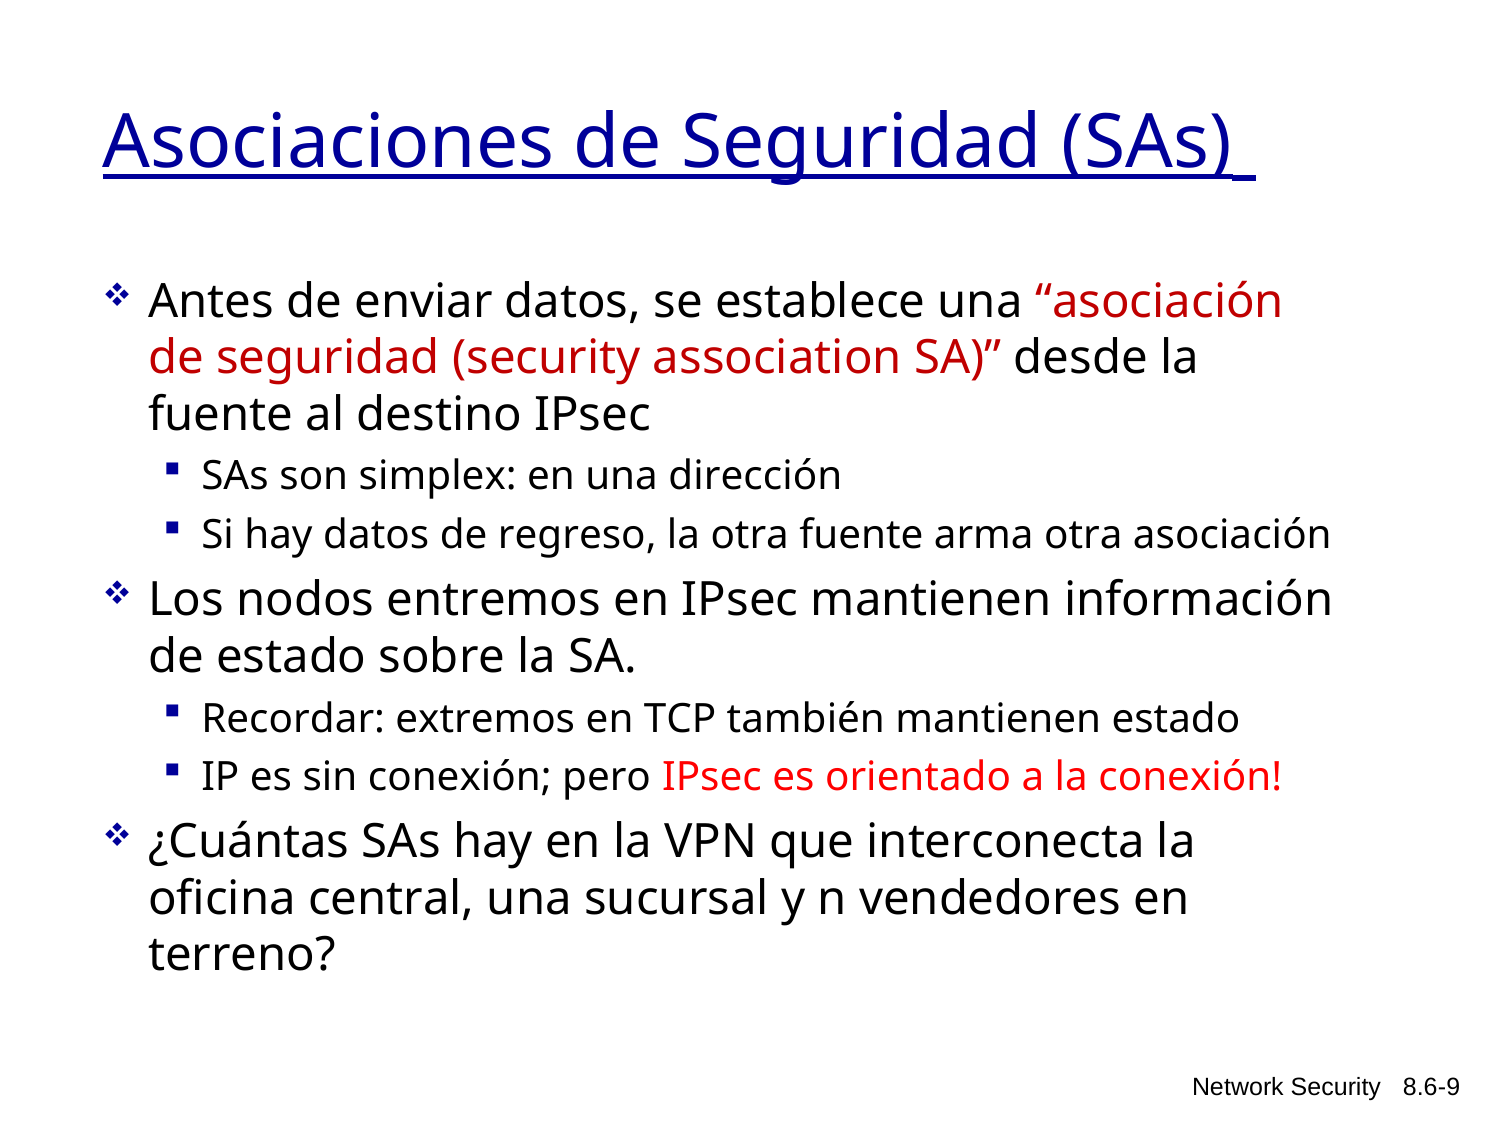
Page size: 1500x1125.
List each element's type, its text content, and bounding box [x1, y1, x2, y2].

title Asociaciones de Seguridad (SAs) [87, 37, 1480, 225]
text_box Network Security [762, 1062, 1397, 1114]
list Antes de enviar datos, se establece una “asociación de seguridad (security association SA)” desde la fuente al destino IPsec SAs son simplex: en una dirección Si hay datos de regreso, la otra fuente arma otra asociación Los nodos entremos en IPsec mantienen información de estado sobre la SA. Recordar: extremos en TCP también mantienen estado IP es sin conexión; pero IPsec es orientado a la conexión! ¿Cuántas SAs hay en la VPN que interconecta la oficina central, una sucursal y n vendedores en terreno? [87, 262, 1363, 1026]
